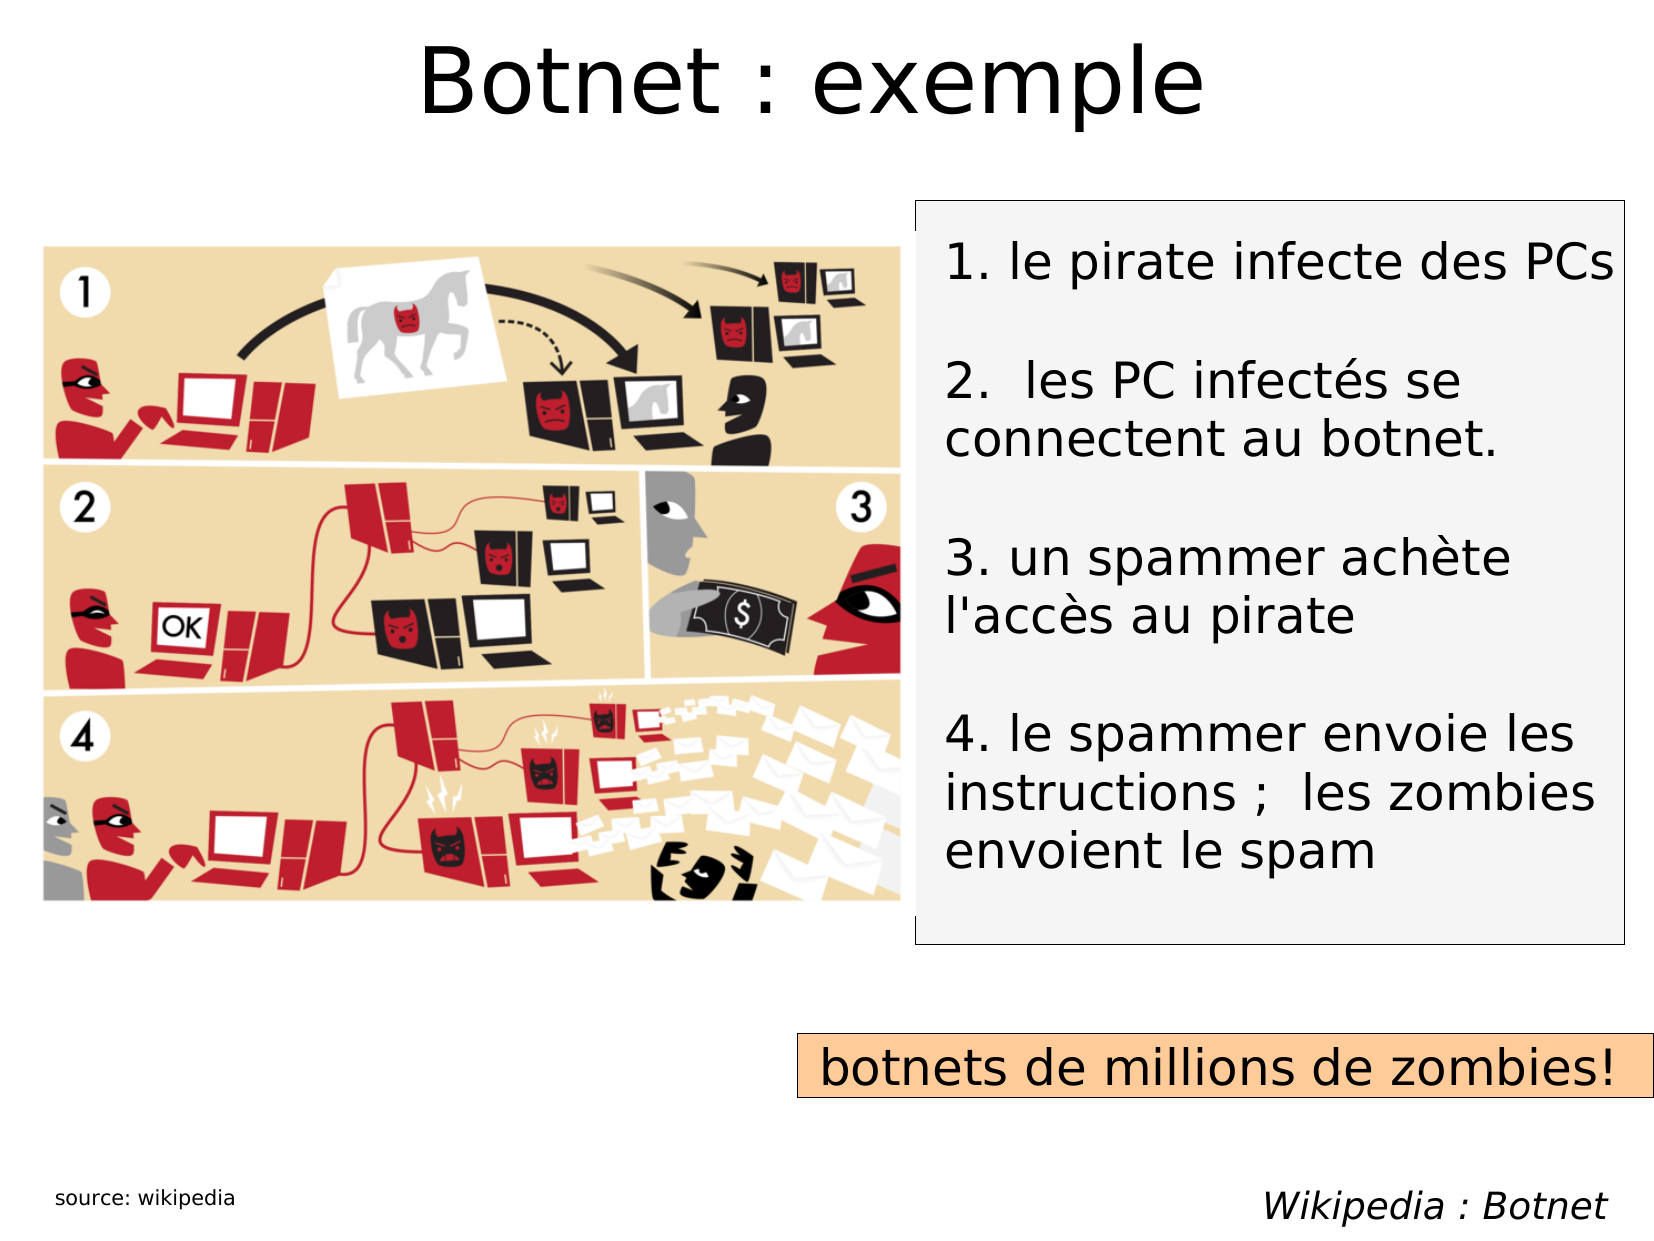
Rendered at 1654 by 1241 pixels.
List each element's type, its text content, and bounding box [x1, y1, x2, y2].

text_box 1. le pirate infecte des PCs 2. les PC infectés se connectent au botnet. 3. un spammer achète l'accès au pirate 4. le spammer envoie les instructions ; les zombies envoient le spam [944, 233, 1625, 881]
title Botnet : exemple [121, 17, 1504, 143]
text_box [797, 1033, 1654, 1098]
text_box [915, 200, 1625, 945]
text_box Wikipedia : Botnet [1262, 1172, 1625, 1231]
text_box botnets de millions de zombies! [819, 1039, 1619, 1098]
picture [28, 231, 916, 916]
text_box source: wikipedia [54, 1186, 237, 1211]
